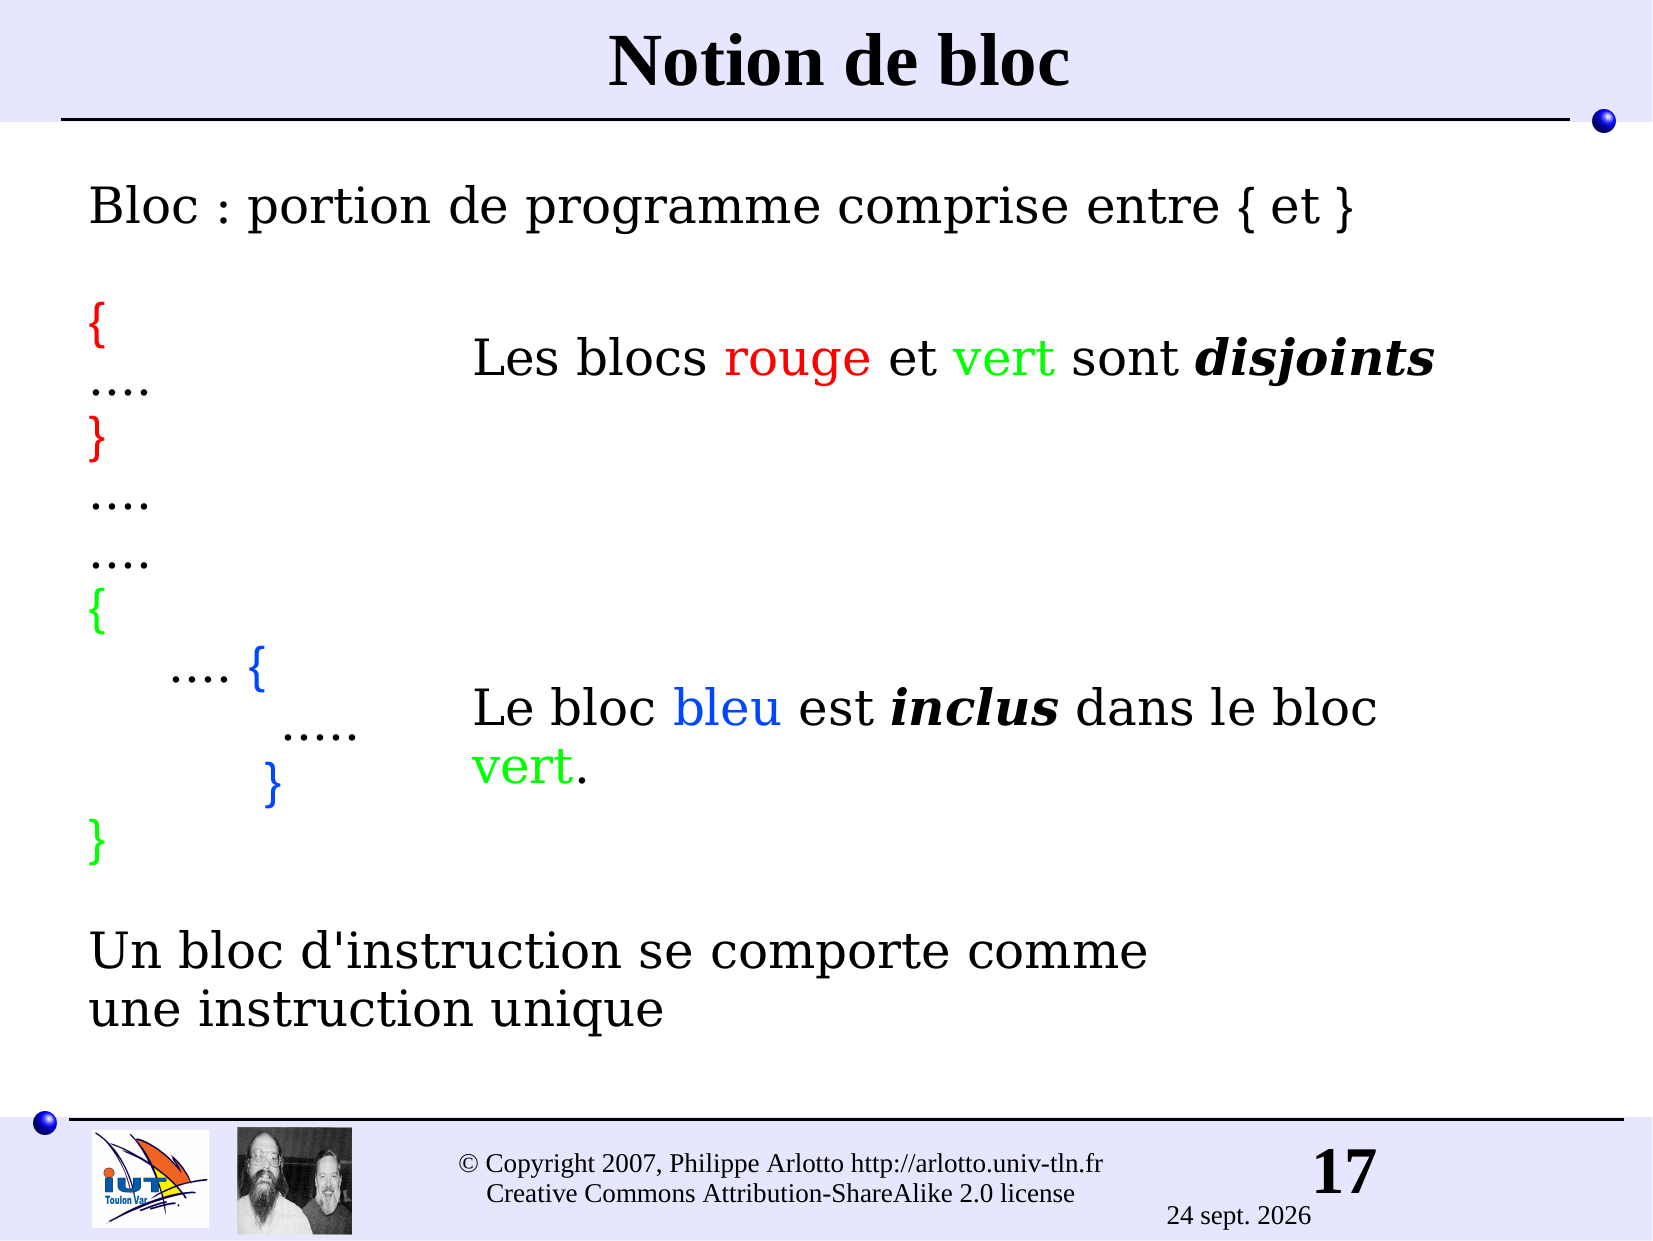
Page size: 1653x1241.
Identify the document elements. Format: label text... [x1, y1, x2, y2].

title Notion de bloc [95, 11, 1585, 110]
picture [237, 1127, 352, 1235]
text_box Les blocs rouge et vert sont disjoints Le bloc bleu est inclus dans le bloc vert. [472, 328, 1436, 796]
text_box Bloc : portion de programme comprise entre { et } { .... } .... .... { .... { ..... } } Un bloc d'instruction se comporte comme une instruction unique [88, 177, 1354, 1095]
